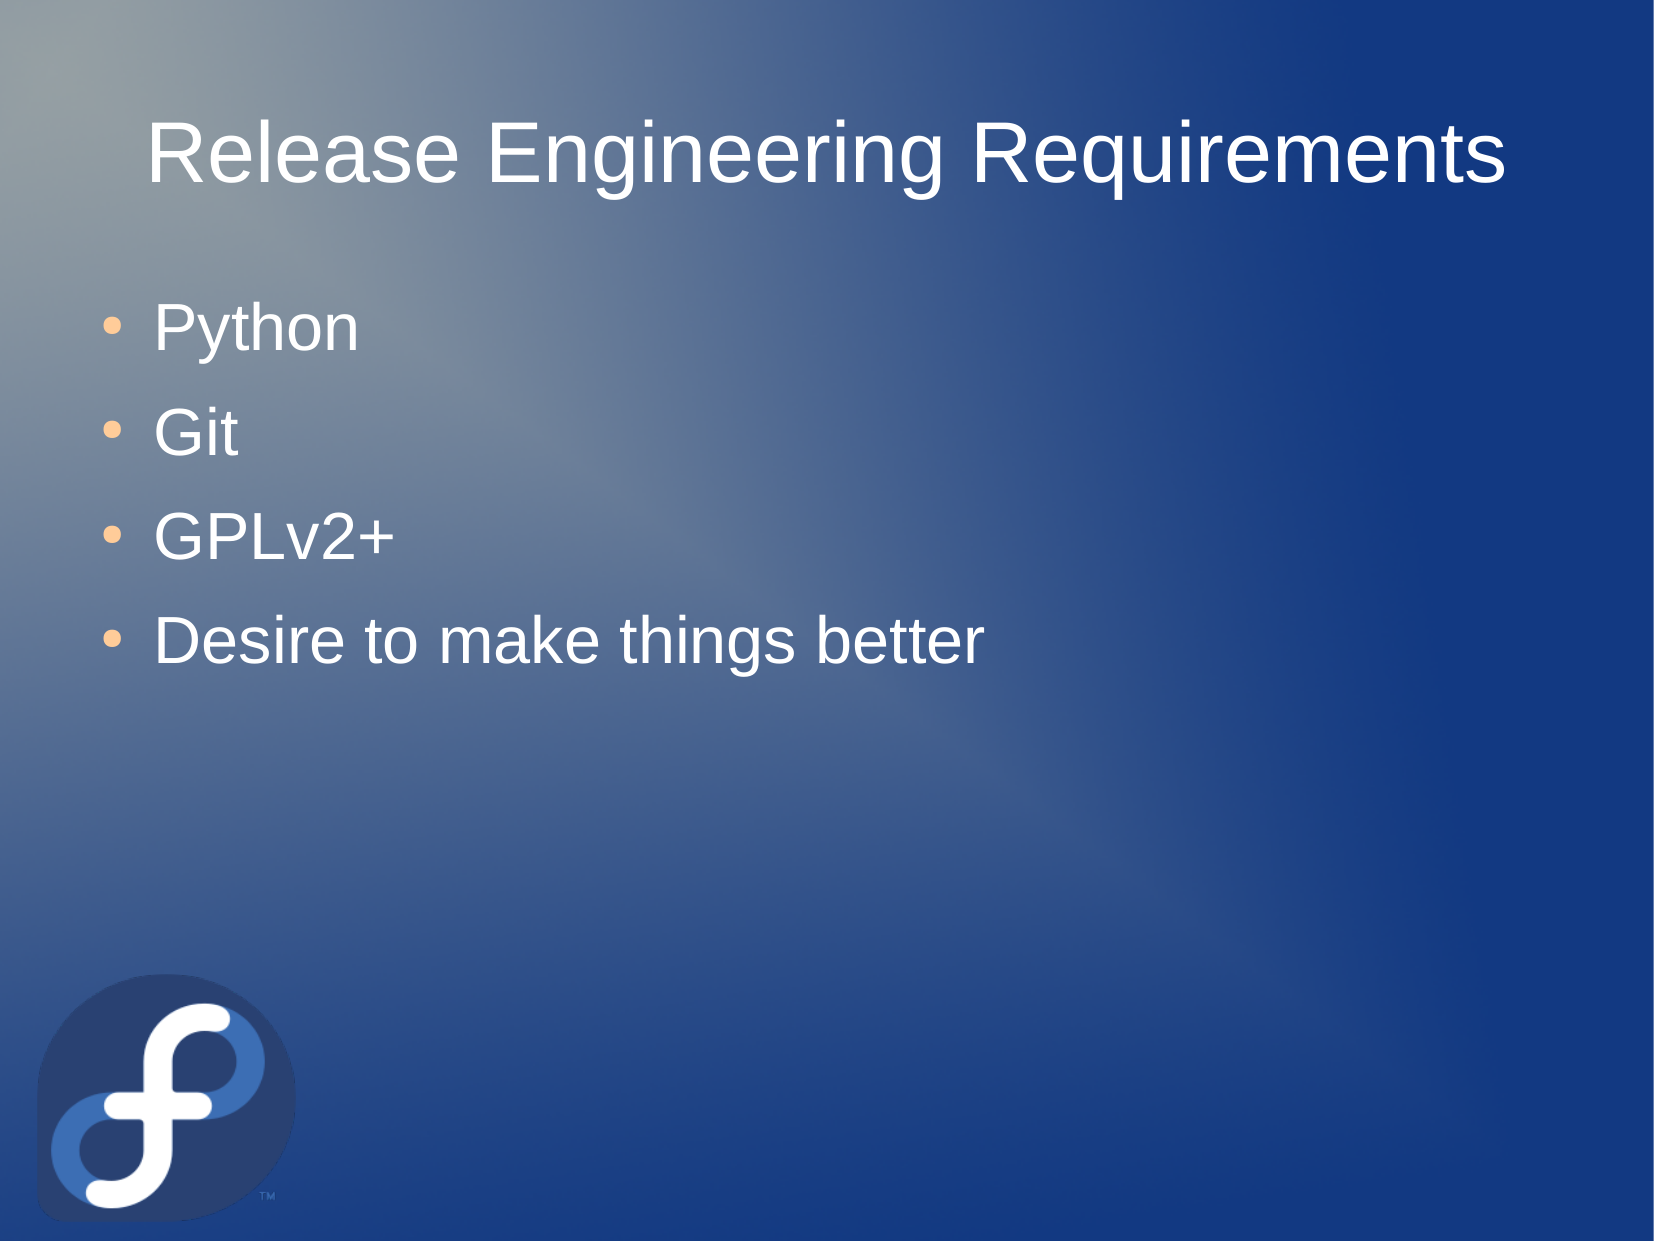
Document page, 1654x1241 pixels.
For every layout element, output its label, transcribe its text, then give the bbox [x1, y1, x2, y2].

picture [0, 0, 1654, 1241]
list Python Git GPLv2+ Desire to make things better [82, 290, 1571, 1010]
title Release Engineering Requirements [82, 49, 1571, 257]
